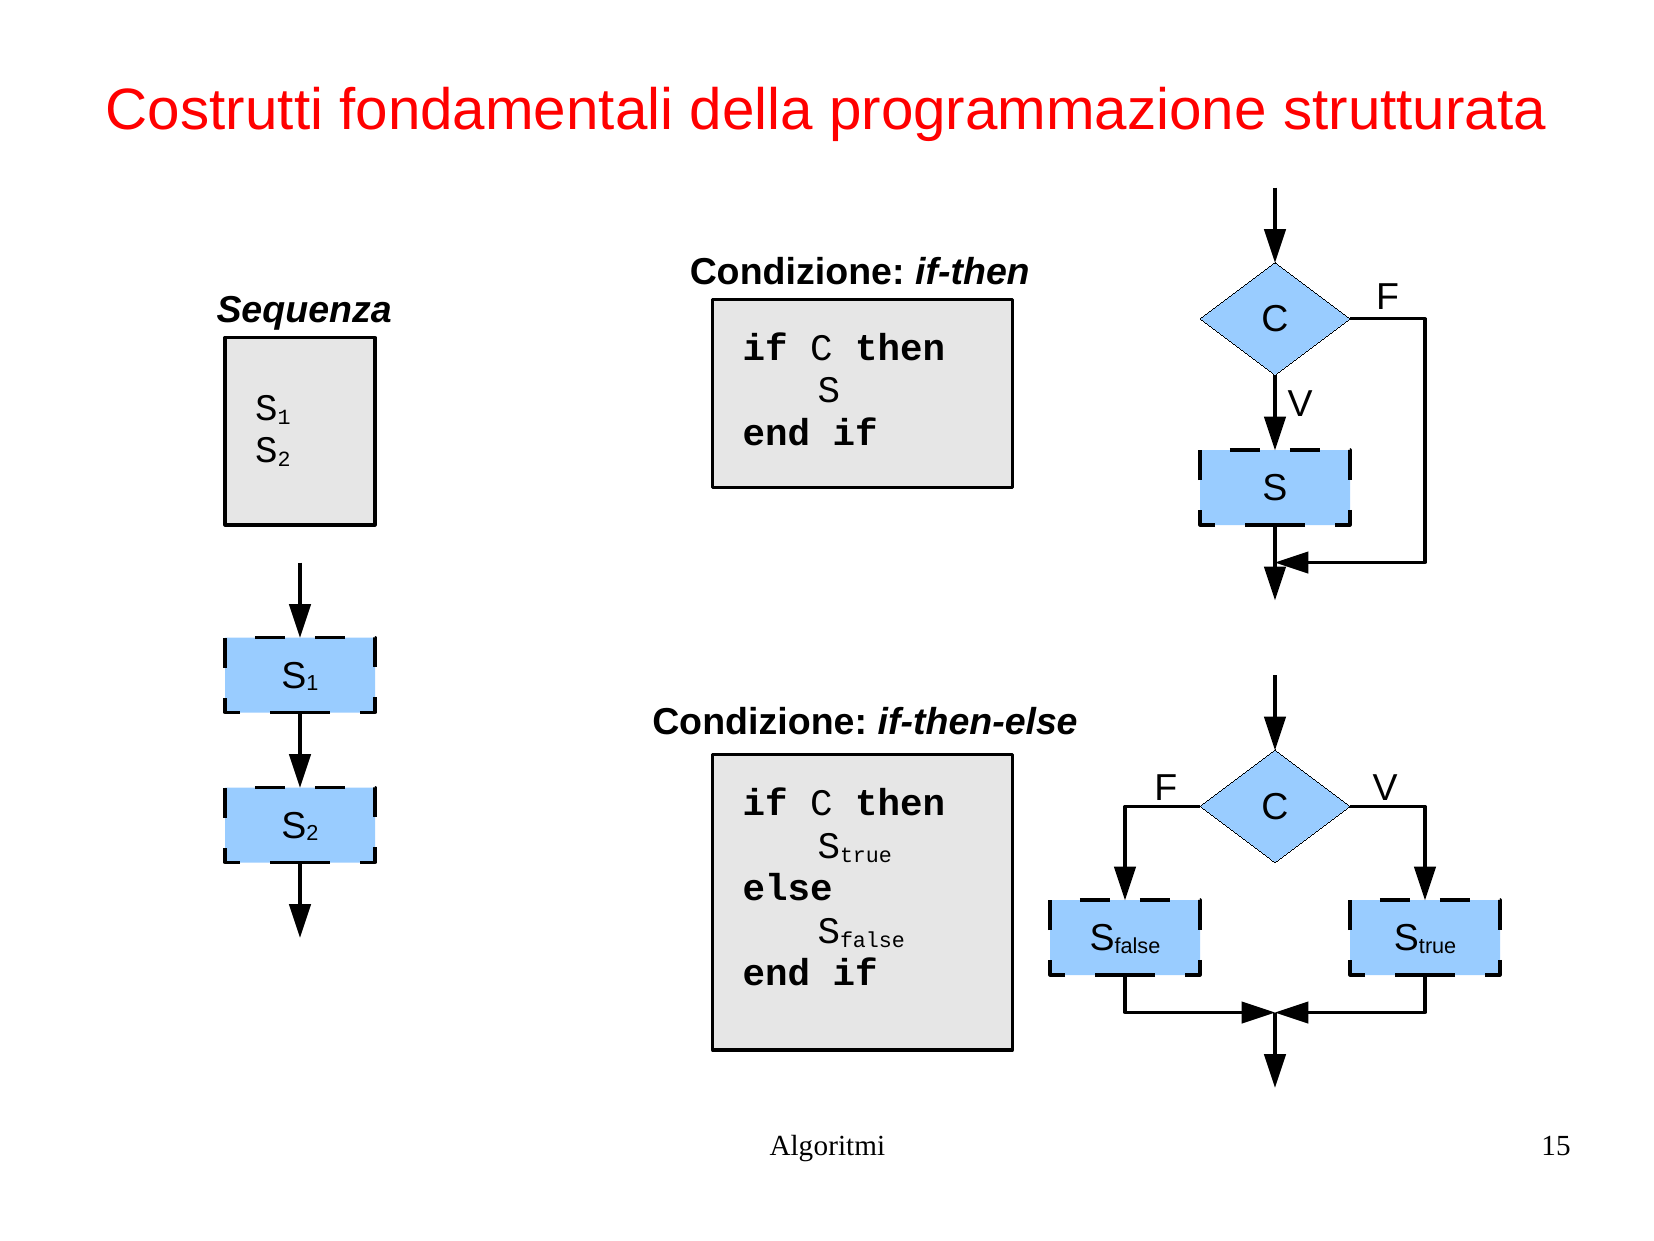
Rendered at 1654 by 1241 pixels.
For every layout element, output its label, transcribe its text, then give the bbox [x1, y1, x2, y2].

text_box S2 [225, 787, 376, 863]
text_box Strue [1350, 900, 1501, 976]
text_box Condizione: if-then [675, 243, 1045, 301]
text_box S [1200, 450, 1351, 526]
text_box V [1357, 759, 1413, 817]
text_box C [1200, 263, 1350, 374]
text_box C [1200, 750, 1350, 863]
text_box if C then Strue else Sfalse end if [712, 754, 1013, 1051]
text_box Condizione: if-then-else [637, 693, 1093, 751]
text_box V [1272, 374, 1328, 432]
text_box F [1361, 268, 1414, 326]
text_box if C then S end if [712, 301, 1013, 488]
text_box Sequenza [201, 280, 407, 338]
text_box S1 [225, 637, 376, 713]
text_box F [1139, 759, 1193, 817]
text_box Sfalse [1050, 900, 1201, 976]
text_box S1 S2 [225, 338, 376, 526]
title Costrutti fondamentali della programmazione strutturata [82, 49, 1571, 169]
